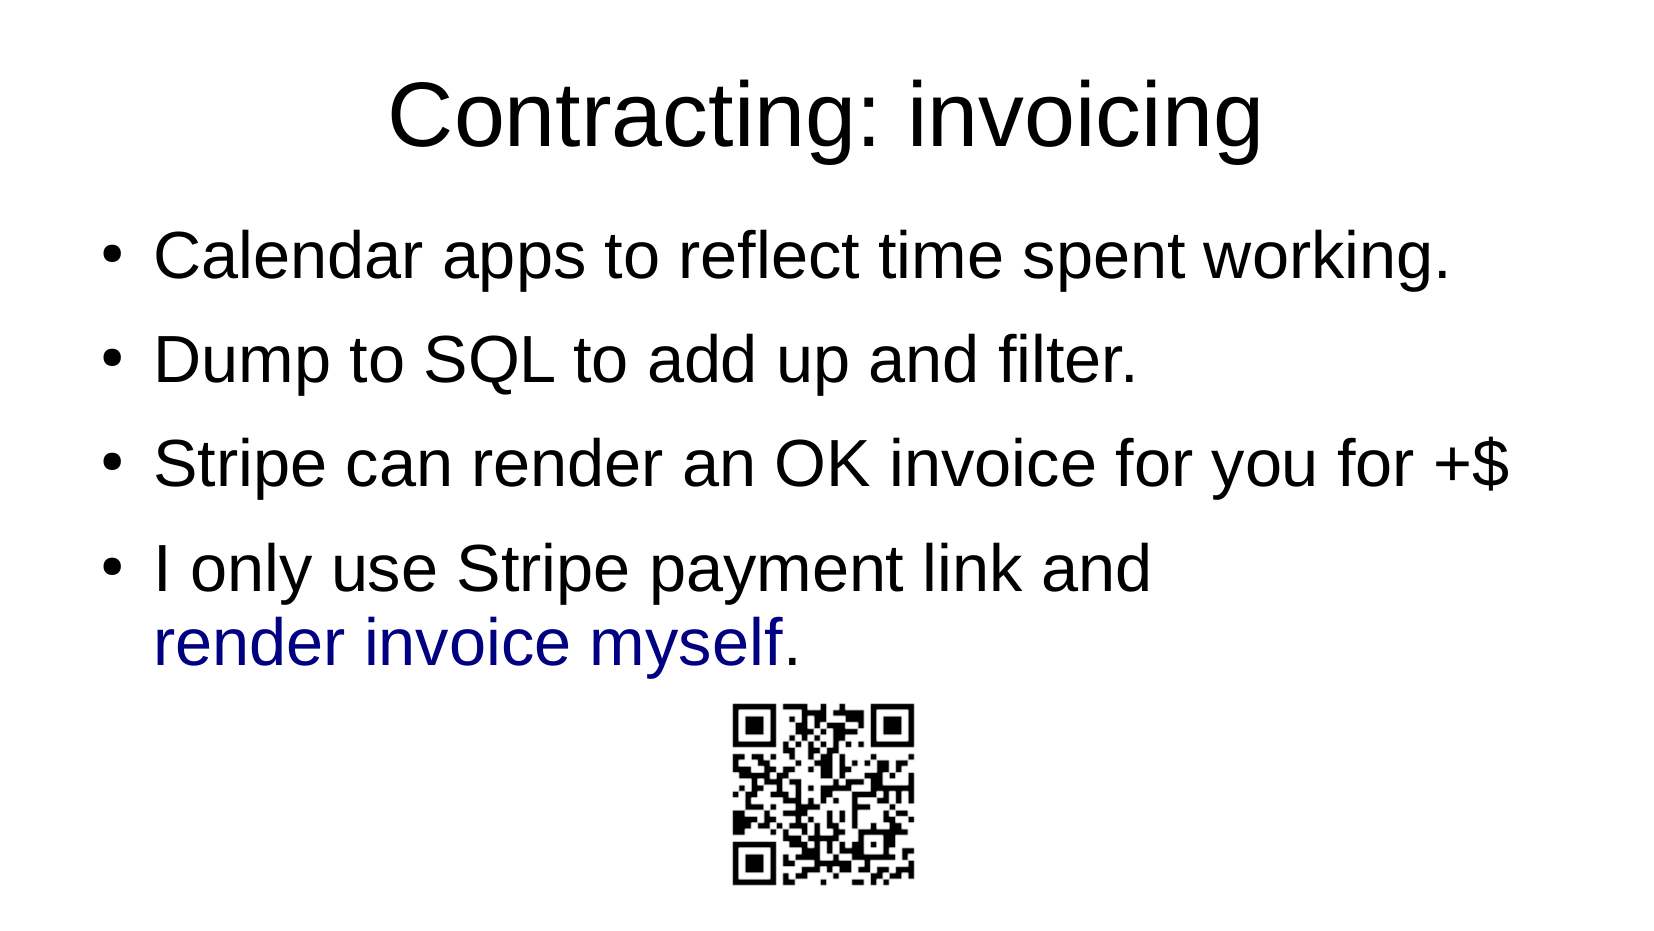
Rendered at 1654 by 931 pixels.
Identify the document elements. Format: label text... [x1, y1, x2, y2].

list Calendar apps to reflect time spent working. Dump to SQL to add up and filter. Stripe can render an OK invoice for you for +$ I only use Stripe payment link and render invoice myself. [82, 217, 1571, 758]
picture [708, 679, 940, 911]
title Contracting: invoicing [82, 37, 1571, 193]
